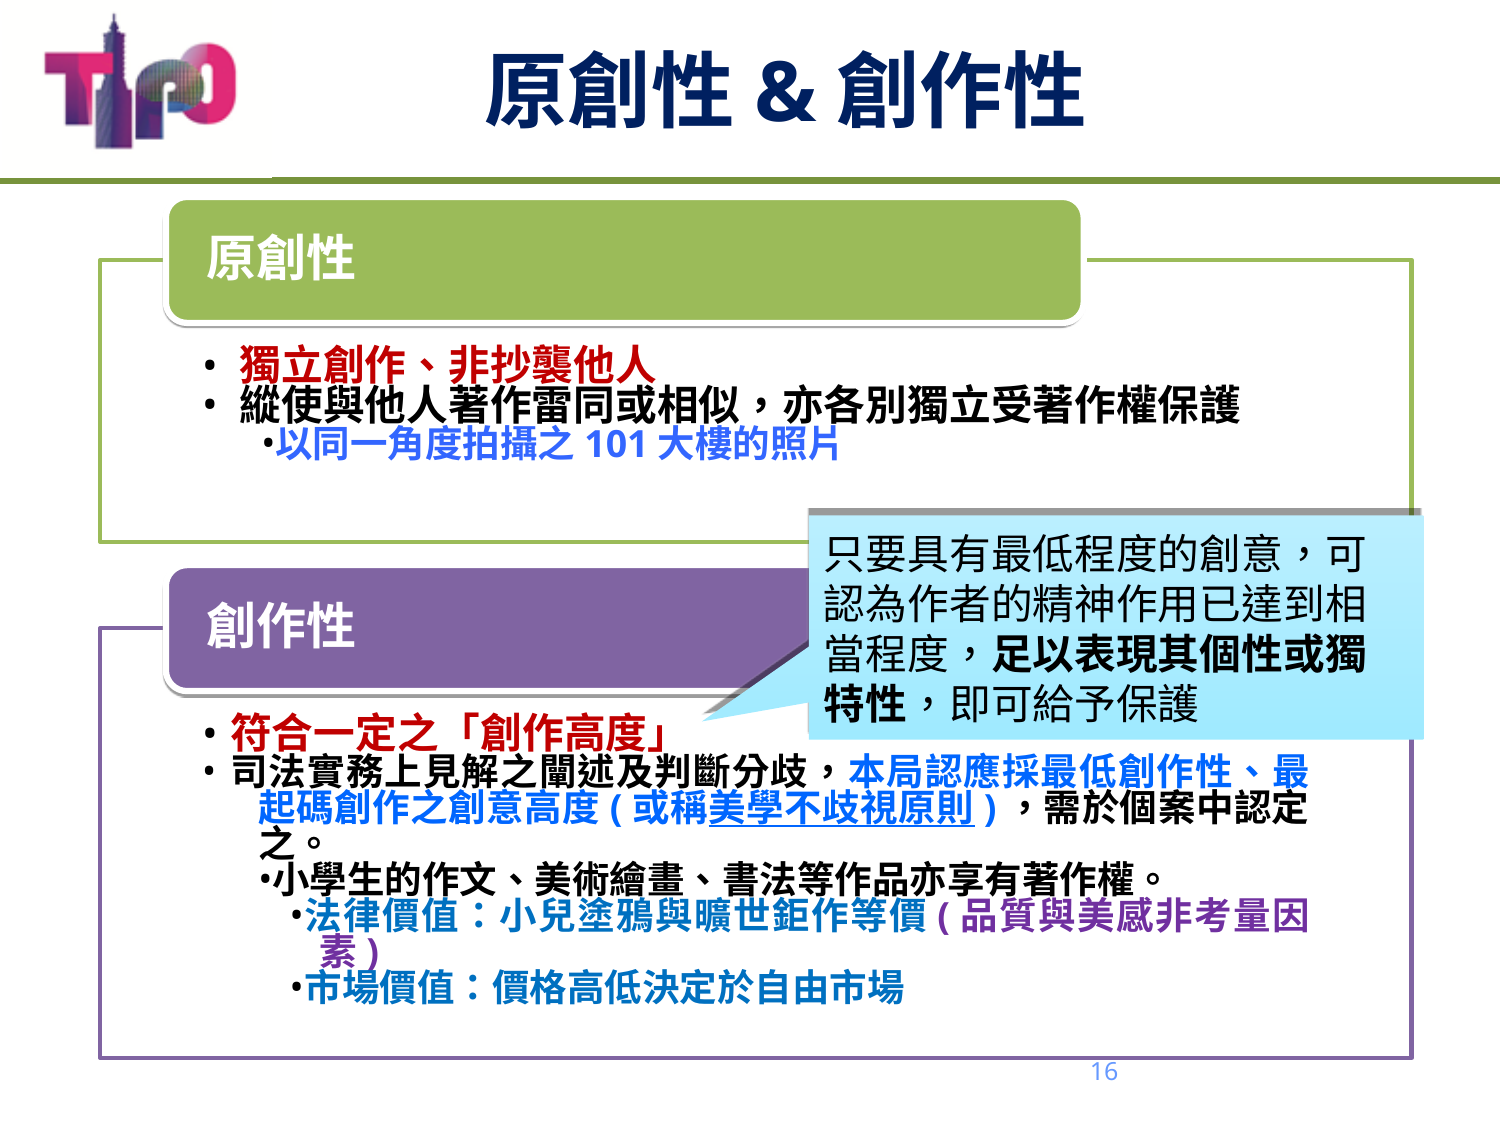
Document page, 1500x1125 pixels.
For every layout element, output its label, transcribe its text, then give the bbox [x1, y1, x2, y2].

text_box 創作性 [165, 565, 808, 692]
text_box 只要具有最低程度的創意，可認為作者的精神作用已達到相當程度，足以表現其個性或獨特性，即可給予保護 [701, 515, 1424, 740]
title 原創性&創作性 [110, 30, 1461, 176]
text_box 符合一定之「創作高度」 司法實務上見解之闡述及判斷分歧，本局認應採最低創作性、最起碼創作之創意高度(或稱美學不歧視原則)，需於個案中認定之。 小學生的作文、美術繪畫、書法等作品亦享有著作權。 法律價值：小兒塗鴉與曠世鉅作等價(品質與美感非考量因素) 市場價值：價格高低決定於自由市場 [100, 628, 1412, 1059]
text_box 獨立創作、非抄襲他人 縱使與他人著作雷同或相似，亦各別獨立受著作權保護 以同一角度拍攝之101大樓的照片 [100, 259, 1412, 543]
text_box 原創性 [165, 196, 1084, 323]
text_box 16 [1074, 1042, 1426, 1103]
